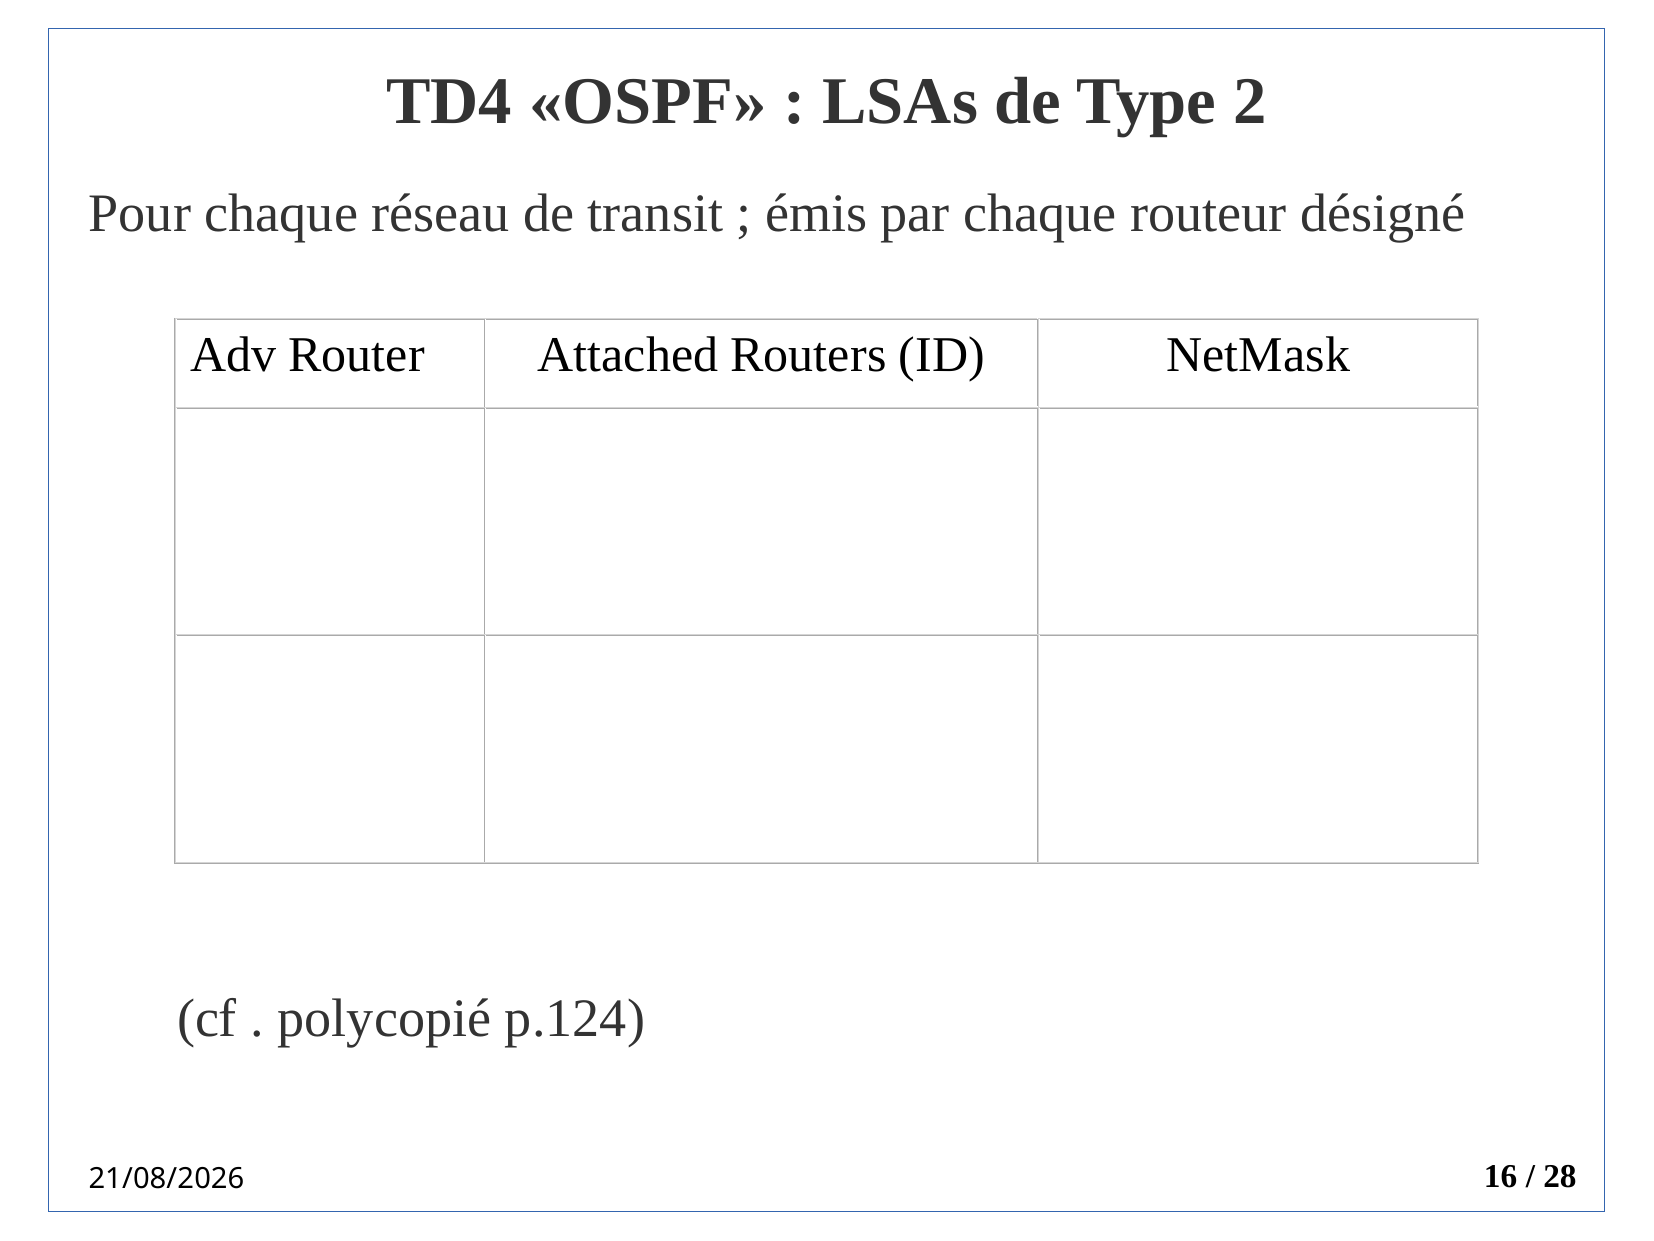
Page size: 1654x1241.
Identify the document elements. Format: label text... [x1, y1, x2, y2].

table_cell [486, 636, 1037, 861]
table_header Attached Routers (ID) [486, 320, 1037, 406]
table_header NetMask [1040, 320, 1477, 406]
table_cell [177, 636, 484, 861]
table_cell [486, 409, 1037, 634]
table_cell [177, 409, 484, 634]
table_cell [1040, 636, 1477, 861]
list Pour chaque réseau de transit ; émis par chaque routeur désigné (cf . polycopié p.124) [88, 183, 1565, 1123]
table_cell [1040, 409, 1477, 634]
title TD4 «OSPF» : LSAs de Type 2 [88, 61, 1565, 142]
table_header Adv Router [177, 320, 484, 406]
